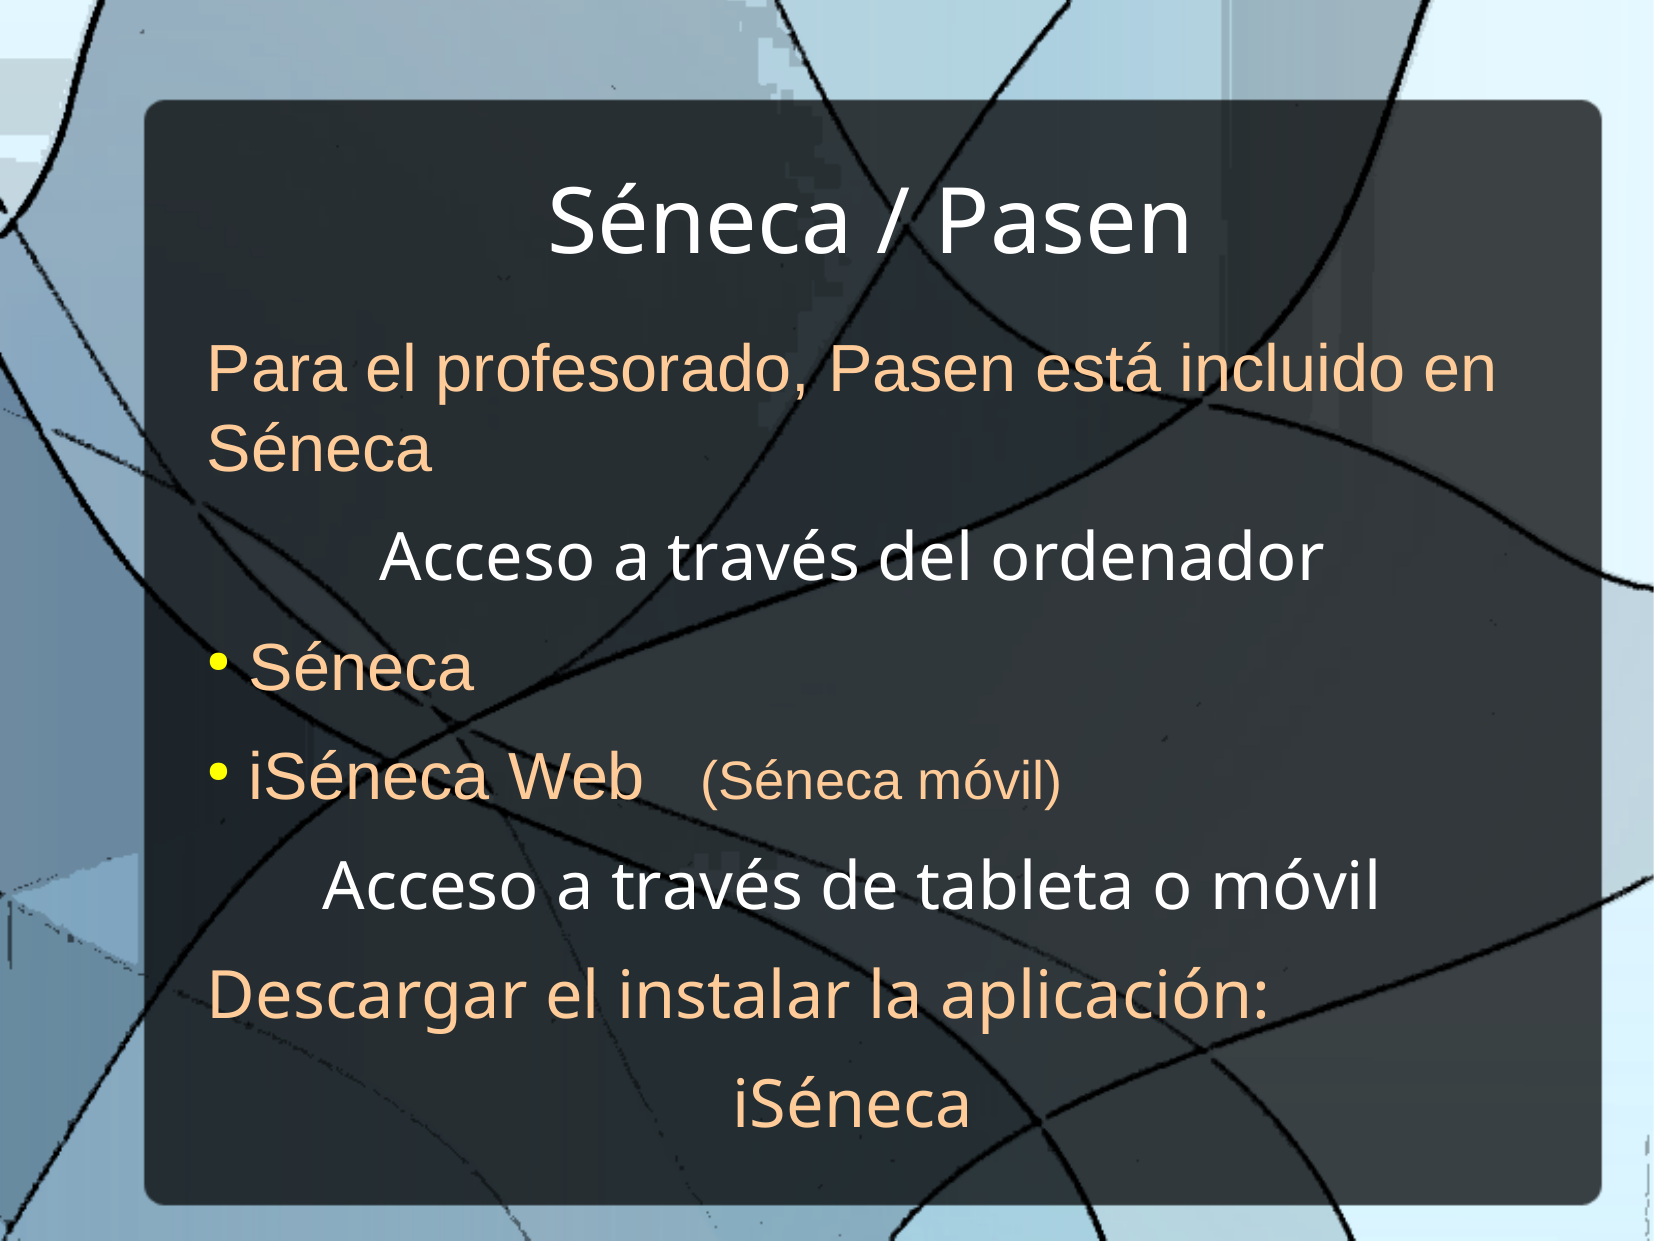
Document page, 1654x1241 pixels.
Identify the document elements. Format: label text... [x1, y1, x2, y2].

list Para el profesorado, Pasen está incluido en Séneca Acceso a través del ordenador Séneca iSéneca Web (Séneca móvil) Acceso a través de tableta o móvil Descargar el instalar la aplicación: iSéneca [206, 324, 1571, 1174]
picture [0, 0, 1654, 1241]
title Séneca / Pasen [159, 108, 1583, 325]
